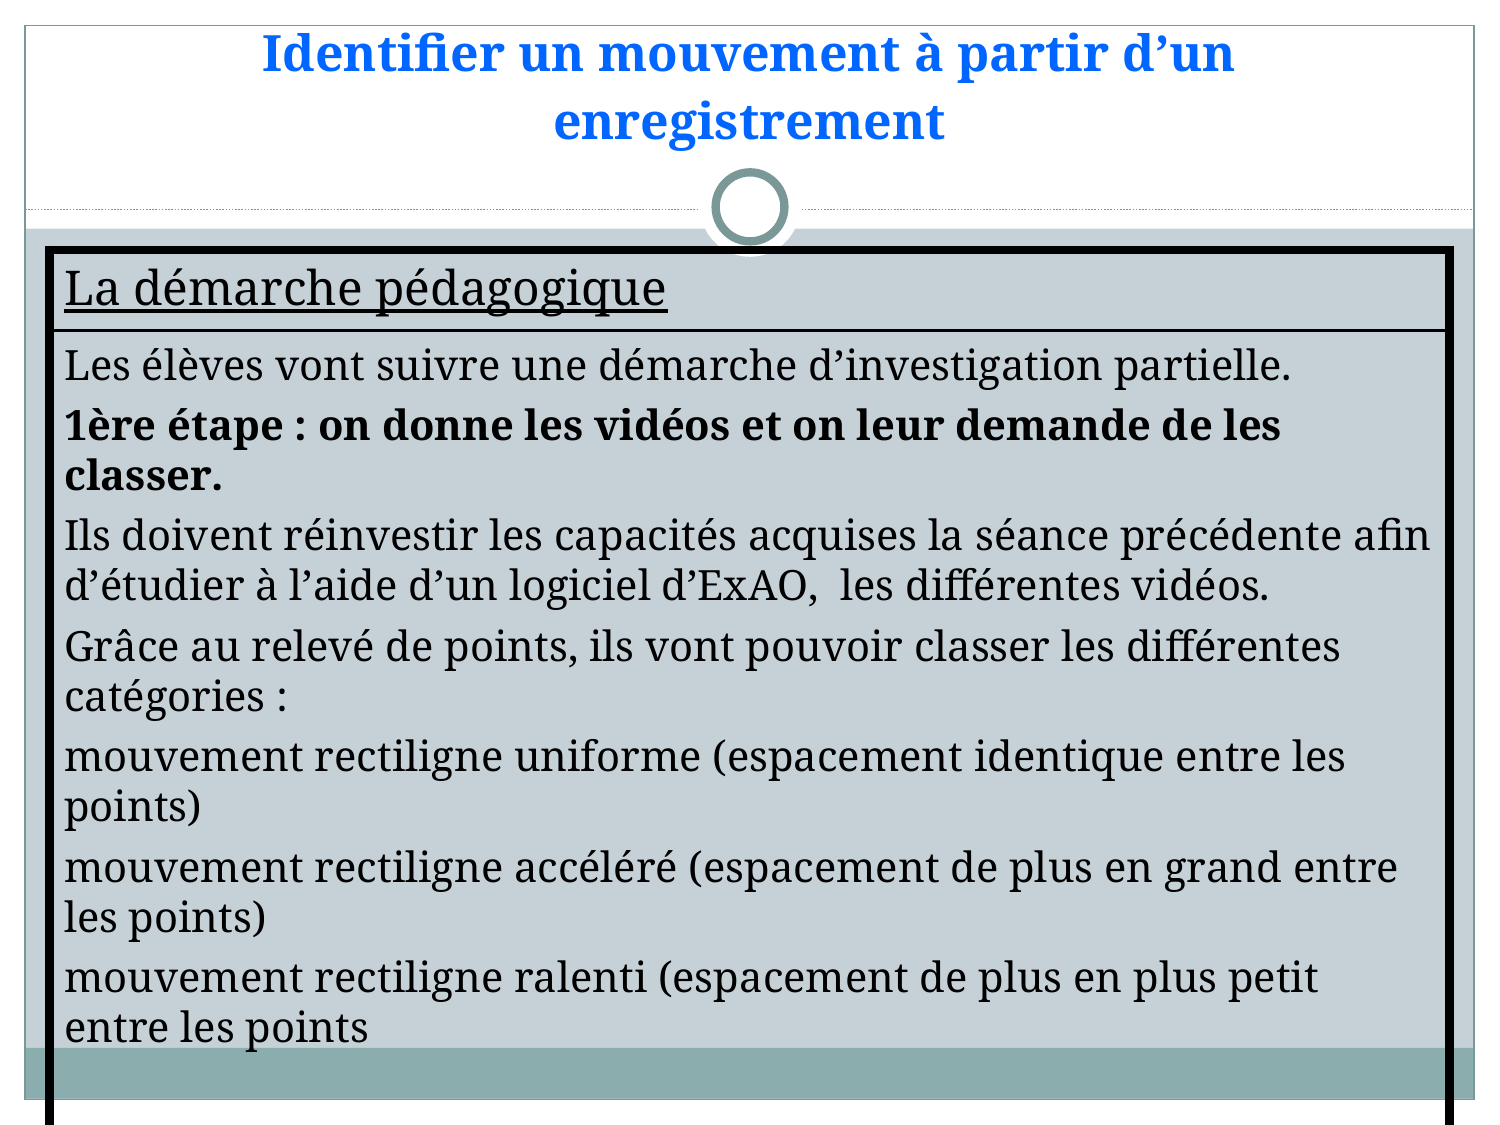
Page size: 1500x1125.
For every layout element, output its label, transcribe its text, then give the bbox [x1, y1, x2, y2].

table_header La démarche pédagogique [54, 254, 1445, 329]
title Identifier un mouvement à partir d’un enregistrement [49, 26, 1450, 162]
table_cell Les élèves vont suivre une démarche d’investigation partielle. 1ère étape : on donne les vidéos et on leur demande de les classer. Ils doivent réinvestir les capacités acquises la séance précédente afin d’étudier à l’aide d’un logiciel d’ExAO, les différentes vidéos. Grâce au relevé de points, ils vont pouvoir classer les différentes catégories : mouvement rectiligne uniforme (espacement identique entre les points) mouvement rectiligne accéléré (espacement de plus en grand entre les points) mouvement rectiligne ralenti (espacement de plus en plus petit entre les points [54, 332, 1445, 1125]
